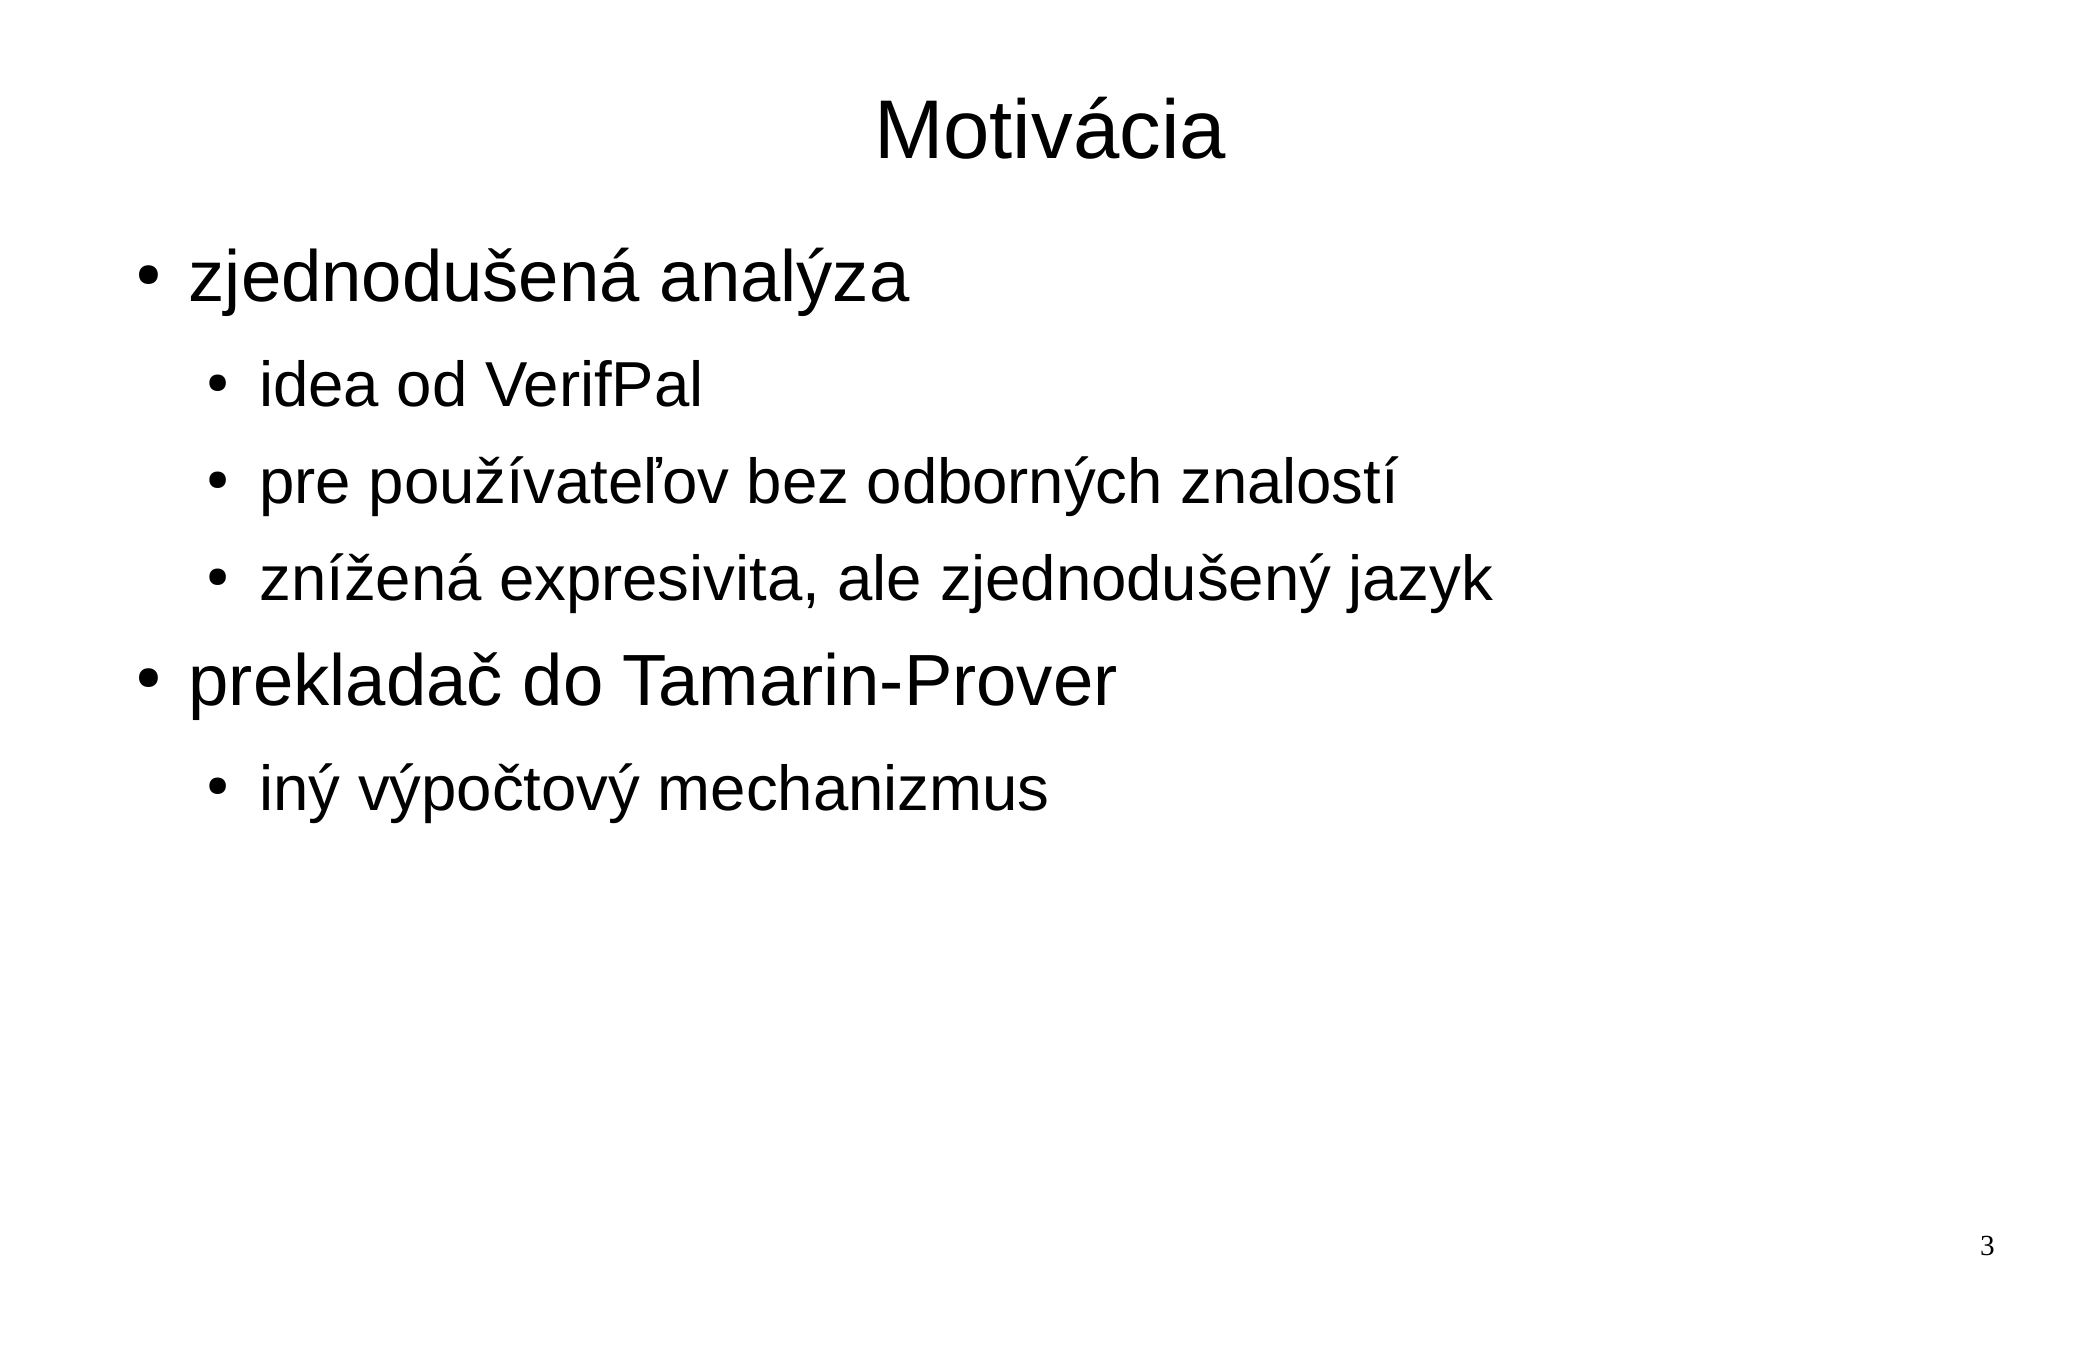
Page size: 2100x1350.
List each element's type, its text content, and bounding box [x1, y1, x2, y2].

list zjednodušená analýza idea od VerifPal pre používateľov bez odborných znalostí znížená expresivita, ale zjednodušený jazyk prekladač do Tamarin-Prover iný výpočtový mechanizmus [117, 236, 2008, 1128]
title Motivácia [105, 53, 1996, 207]
